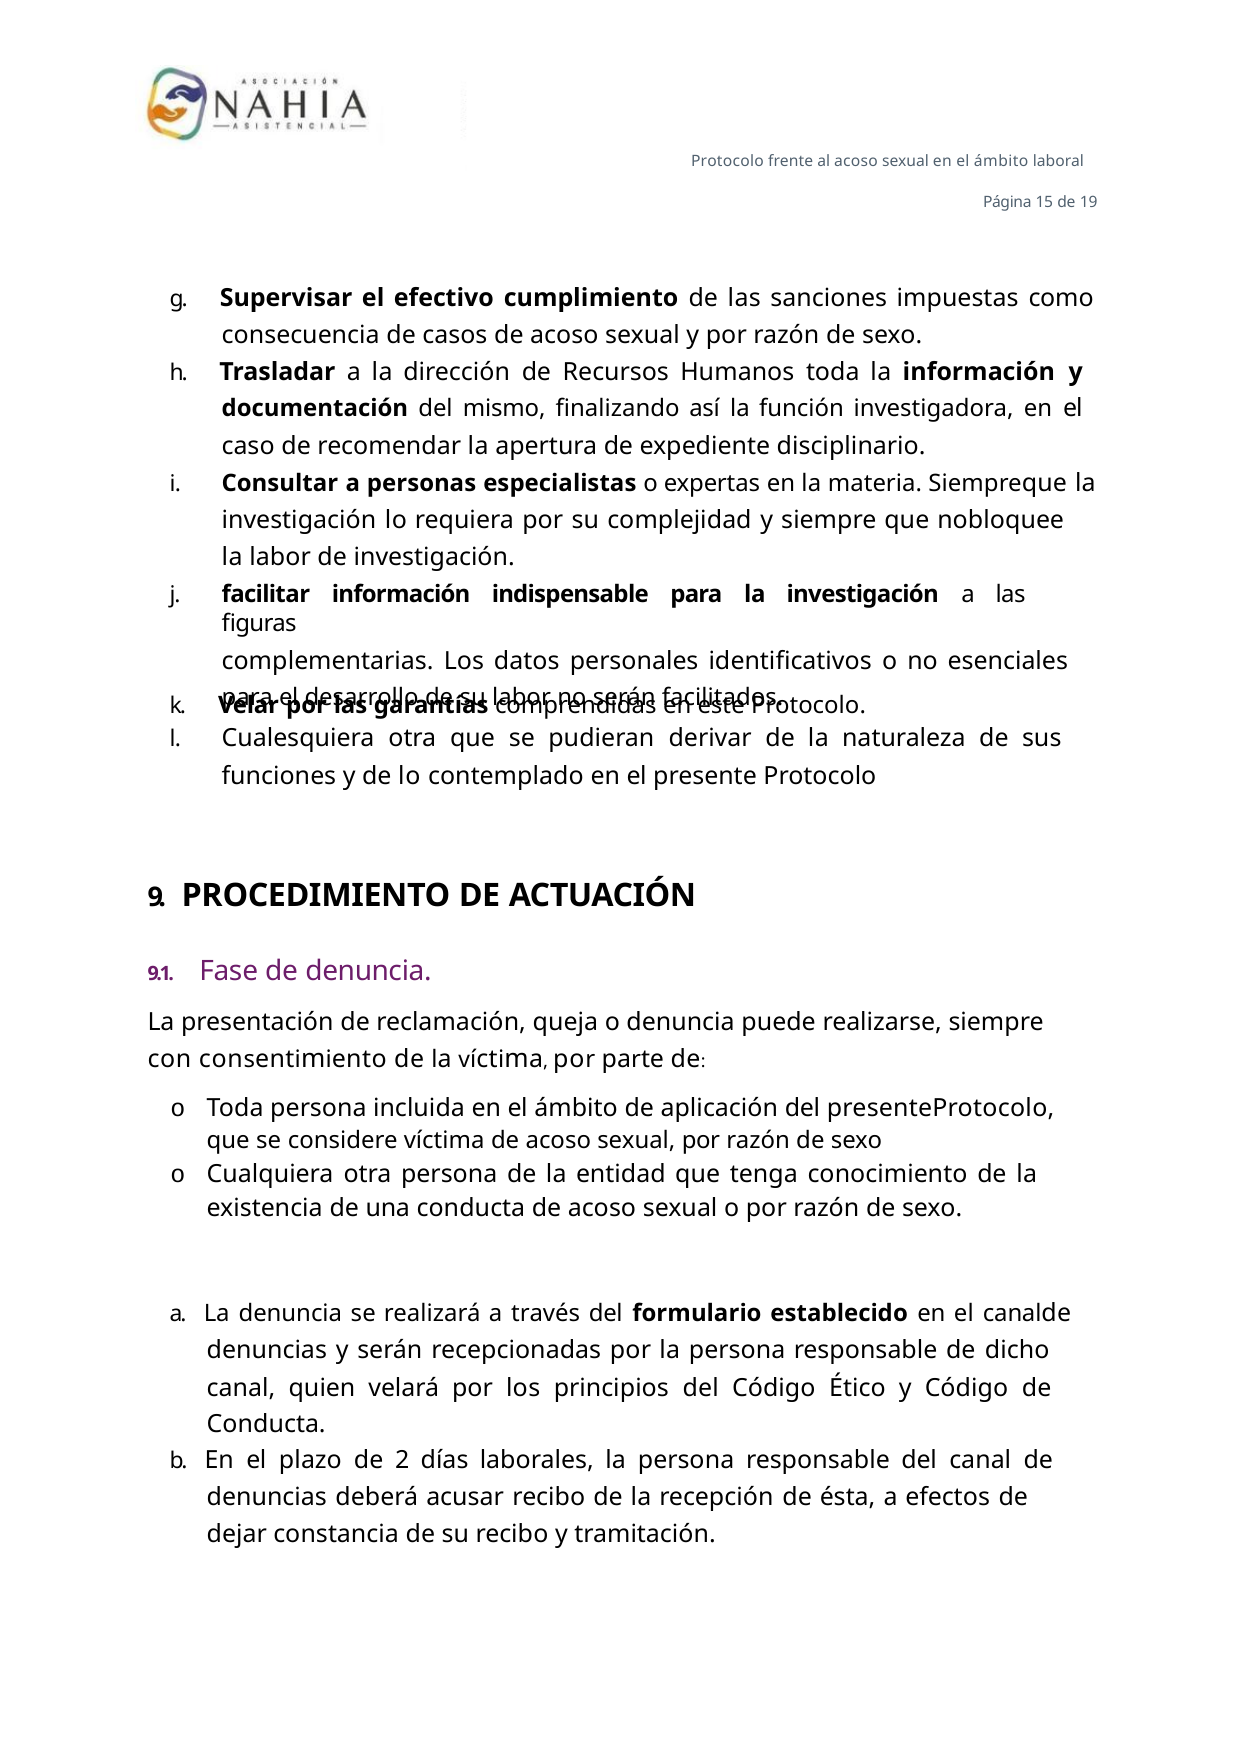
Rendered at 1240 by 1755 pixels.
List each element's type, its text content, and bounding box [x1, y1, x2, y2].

text_box La presentación de reclamación, queja o denuncia puede realizarse, siempre con consentimiento de la víctima, por parte de: [147, 1005, 1115, 1073]
text_box g. Supervisar el efectivo cumplimiento de las sanciones impuestas como consecuencia de casos de acoso sexual y por razón de sexo. [169, 281, 1119, 349]
text_box facilitar información indispensable para la investigación a las figuras complementarias. Los datos personales identificativos o no esenciales para el desarrollo de su labor no serán facilitados. [221, 578, 1119, 710]
text_box [135, 65, 467, 171]
text_box 9. PROCEDIMIENTO DE ACTUACIÓN [147, 873, 706, 914]
text_box j. [169, 579, 209, 608]
text_box a. La denuncia se realizará a través del formulario establecido en el canalde denuncias y serán recepcionadas por la persona responsable de dicho canal, quien velará por los principios del Código Ético y Código de Conducta. [169, 1296, 1119, 1438]
text_box Protocolo frente al acoso sexual en el ámbito laboral Página 15 de 19 [691, 150, 1119, 212]
text_box b. En el plazo de 2 días laborales, la persona responsable del canal de denuncias deberá acusar recibo de la recepción de ésta, a efectos de dejar constancia de su recibo y tramitación. [169, 1443, 1119, 1548]
text_box Cualesquiera otra que se pudieran derivar de la naturaleza de sus funciones y de lo contemplado en el presente Protocolo [221, 722, 1118, 790]
text_box o Toda persona incluida en el ámbito de aplicación del presenteProtocolo, que se considere víctima de acoso sexual, por razón de sexo o Cualquiera otra persona de la entidad que tenga conocimiento de la existencia de una conducta de acoso sexual o por razón de sexo. [170, 1091, 1115, 1222]
text_box Consultar a personas especialistas o expertas en la materia. Siempreque la investigación lo requiera por su complejidad y siempre que nobloquee la labor de investigación. [221, 466, 1119, 571]
text_box k. Velar por las garantías comprendidas en este Protocolo. [169, 688, 896, 718]
text_box i. [169, 468, 208, 496]
text_box 9.1. Fase de denuncia. [147, 952, 484, 987]
text_box l. [169, 723, 208, 752]
text_box h. Trasladar a la dirección de Recursos Humanos toda la información y documentación del mismo, finalizando así la función investigadora, en el caso de recomendar la apertura de expediente disciplinario. [169, 355, 1119, 460]
